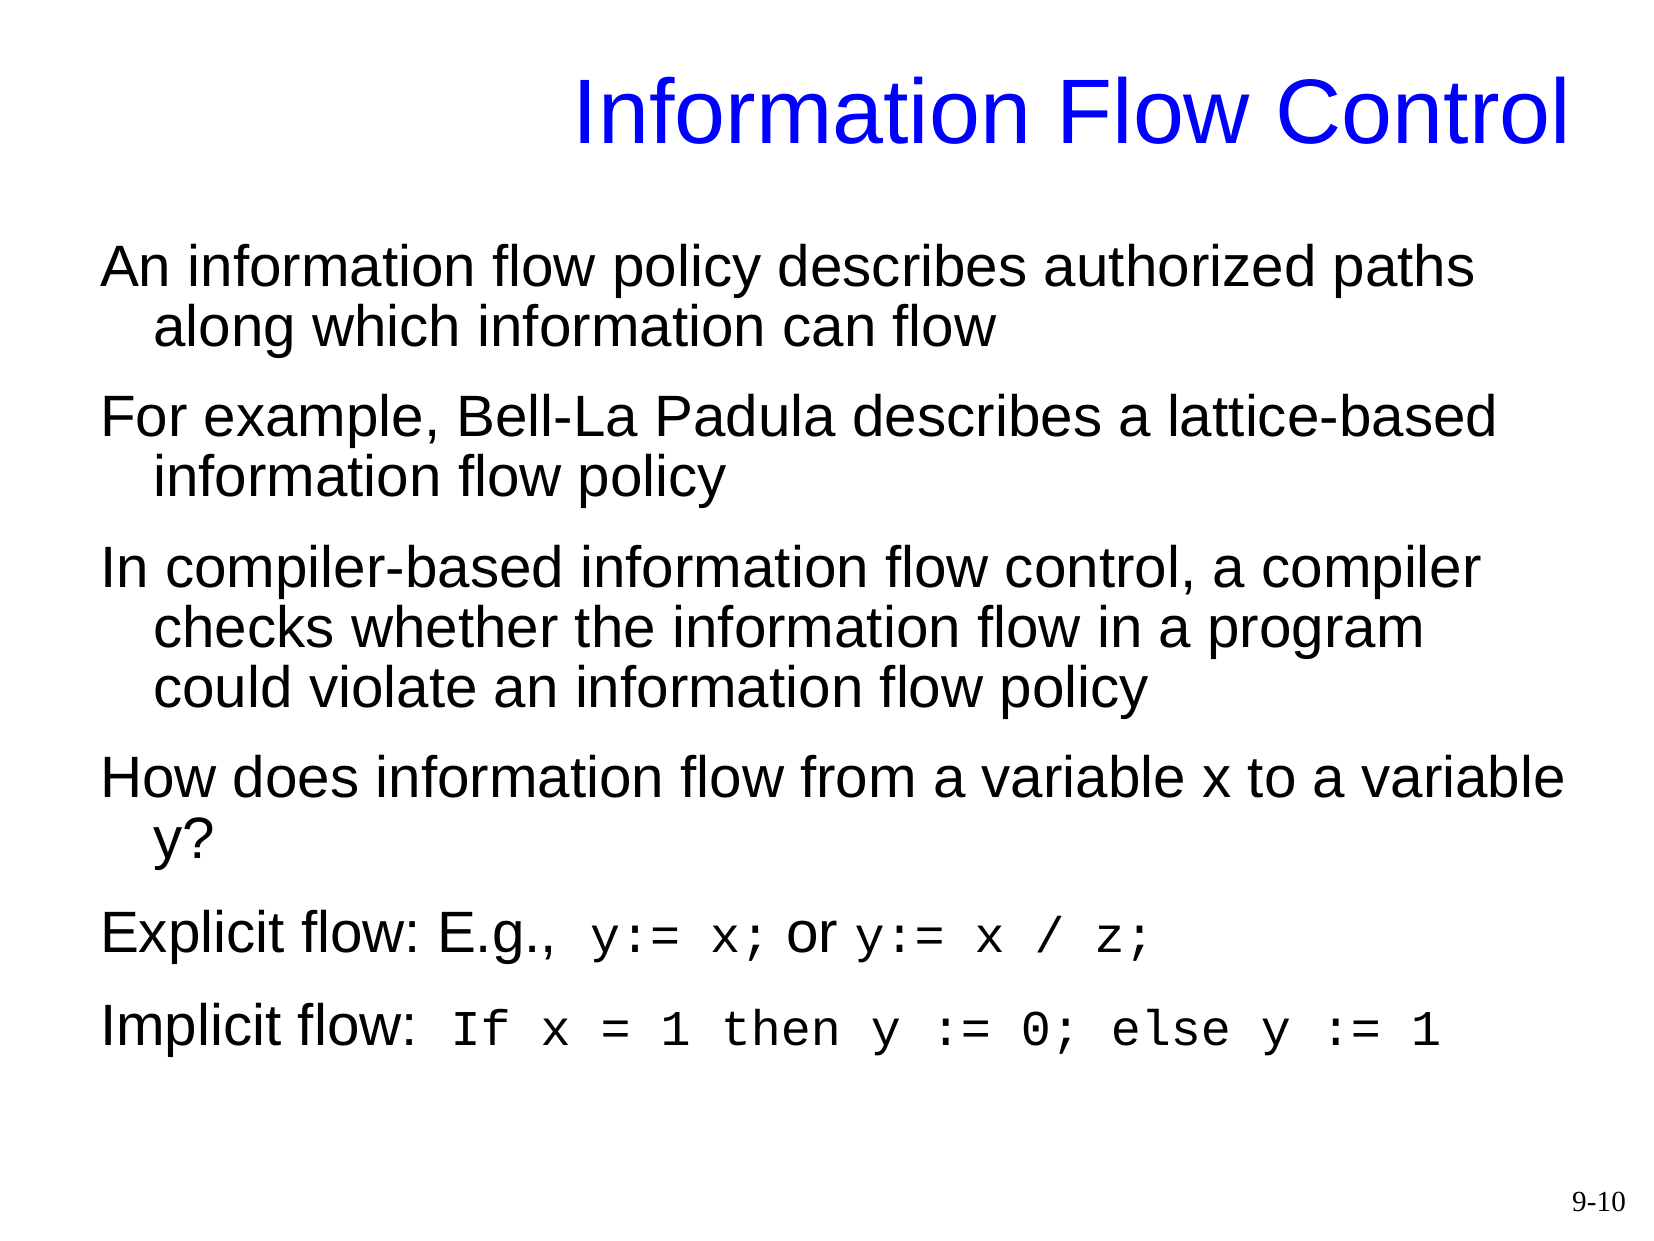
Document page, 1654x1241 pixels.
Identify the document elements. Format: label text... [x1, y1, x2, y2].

title Information Flow Control [84, 11, 1573, 218]
list An information flow policy describes authorized paths along which information can flow For example, Bell-La Padula describes a lattice-based information flow policy In compiler-based information flow control, a compiler checks whether the information flow in a program could violate an information flow policy How does information flow from a variable x to a variable y? Explicit flow: E.g., y:= x; or y:= x / z; Implicit flow: If x = 1 then y := 0; else y := 1 [82, 237, 1571, 1170]
